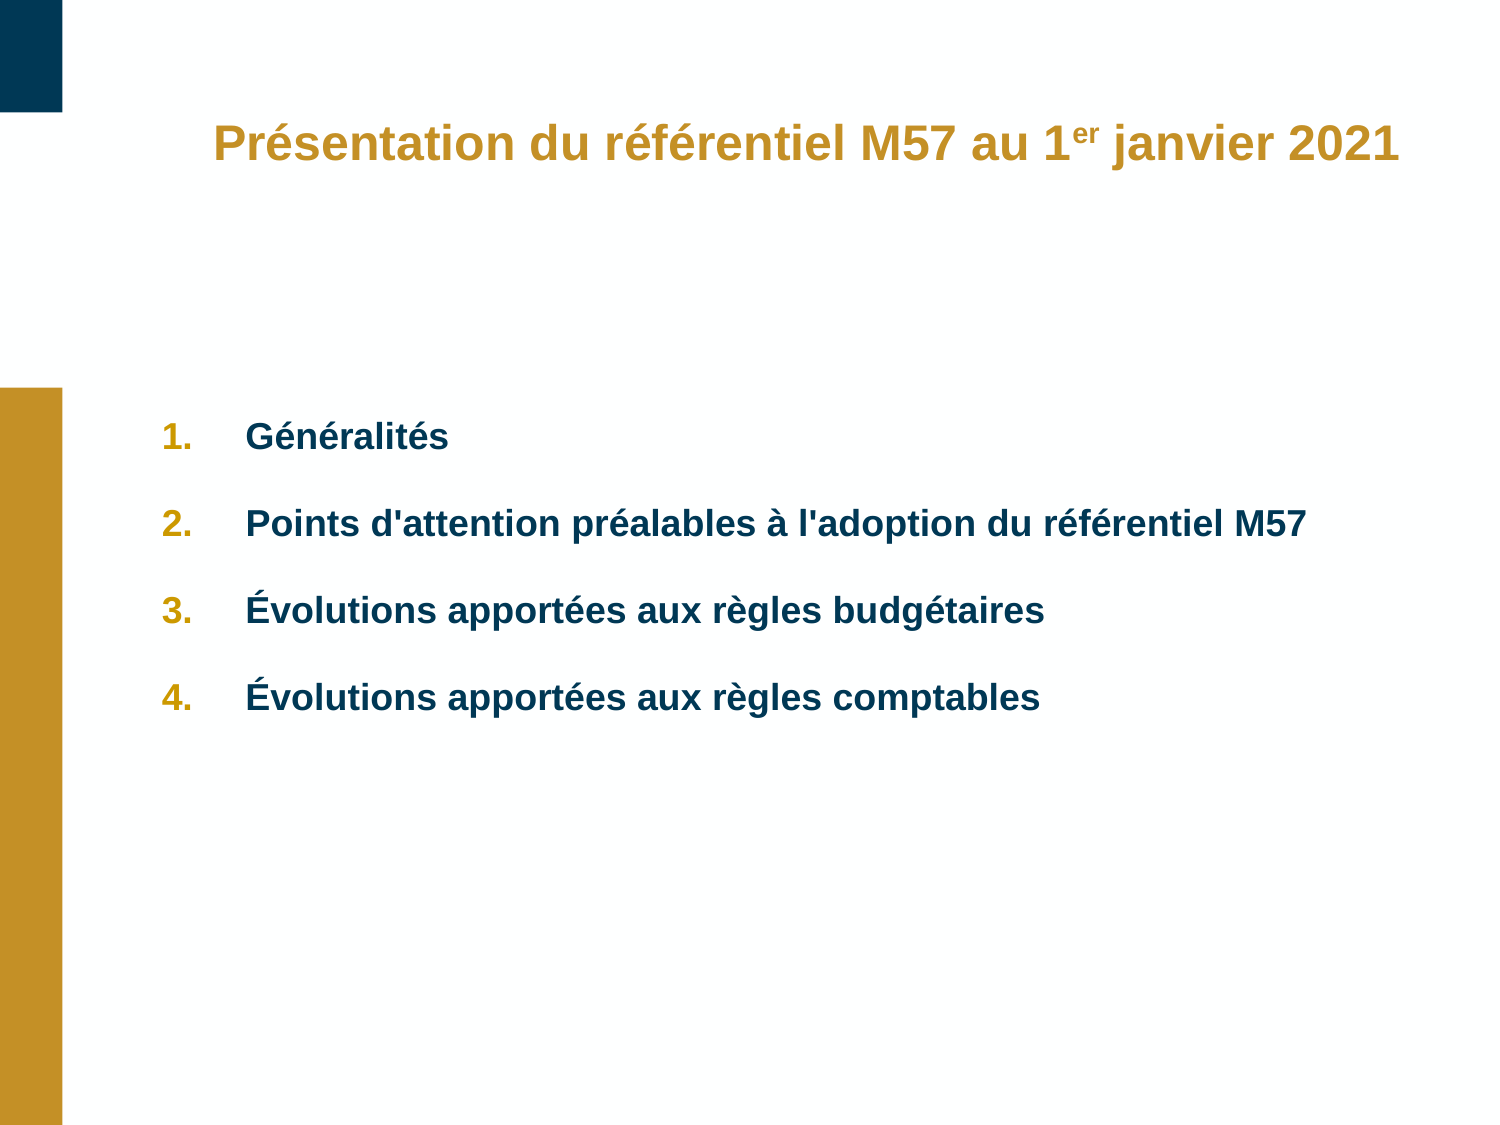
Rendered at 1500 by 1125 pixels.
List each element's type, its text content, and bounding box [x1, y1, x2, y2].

title Présentation du référentiel M57 au 1er janvier 2021 [166, 85, 1447, 203]
list 1. Généralités 2. Points d'attention préalables à l'adoption du référentiel M57 3. Évolutions apportées aux règles budgétaires 4. Évolutions apportées aux règles comptables [118, 324, 1388, 869]
